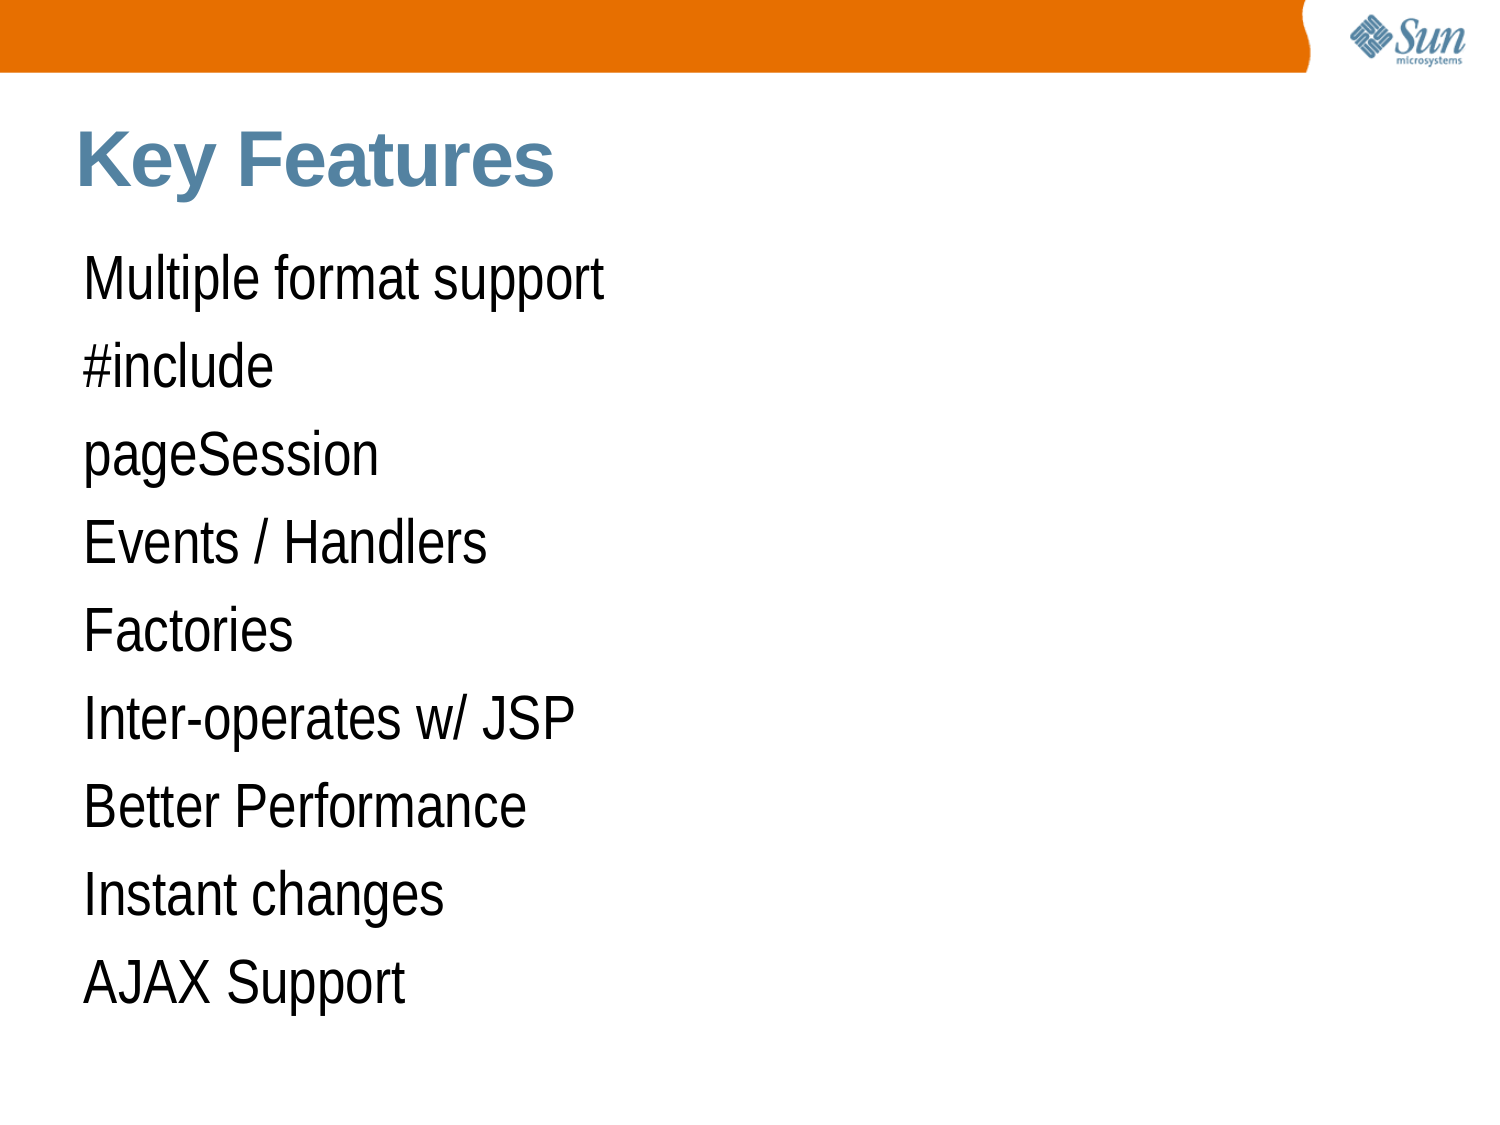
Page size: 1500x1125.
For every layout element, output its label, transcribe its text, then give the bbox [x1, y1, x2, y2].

picture [0, 0, 1500, 75]
list Multiple format support #include pageSession Events / Handlers Factories Inter-operates w/ JSP Better Performance Instant changes AJAX Support [64, 251, 1402, 1021]
title Key Features [75, 122, 1438, 228]
